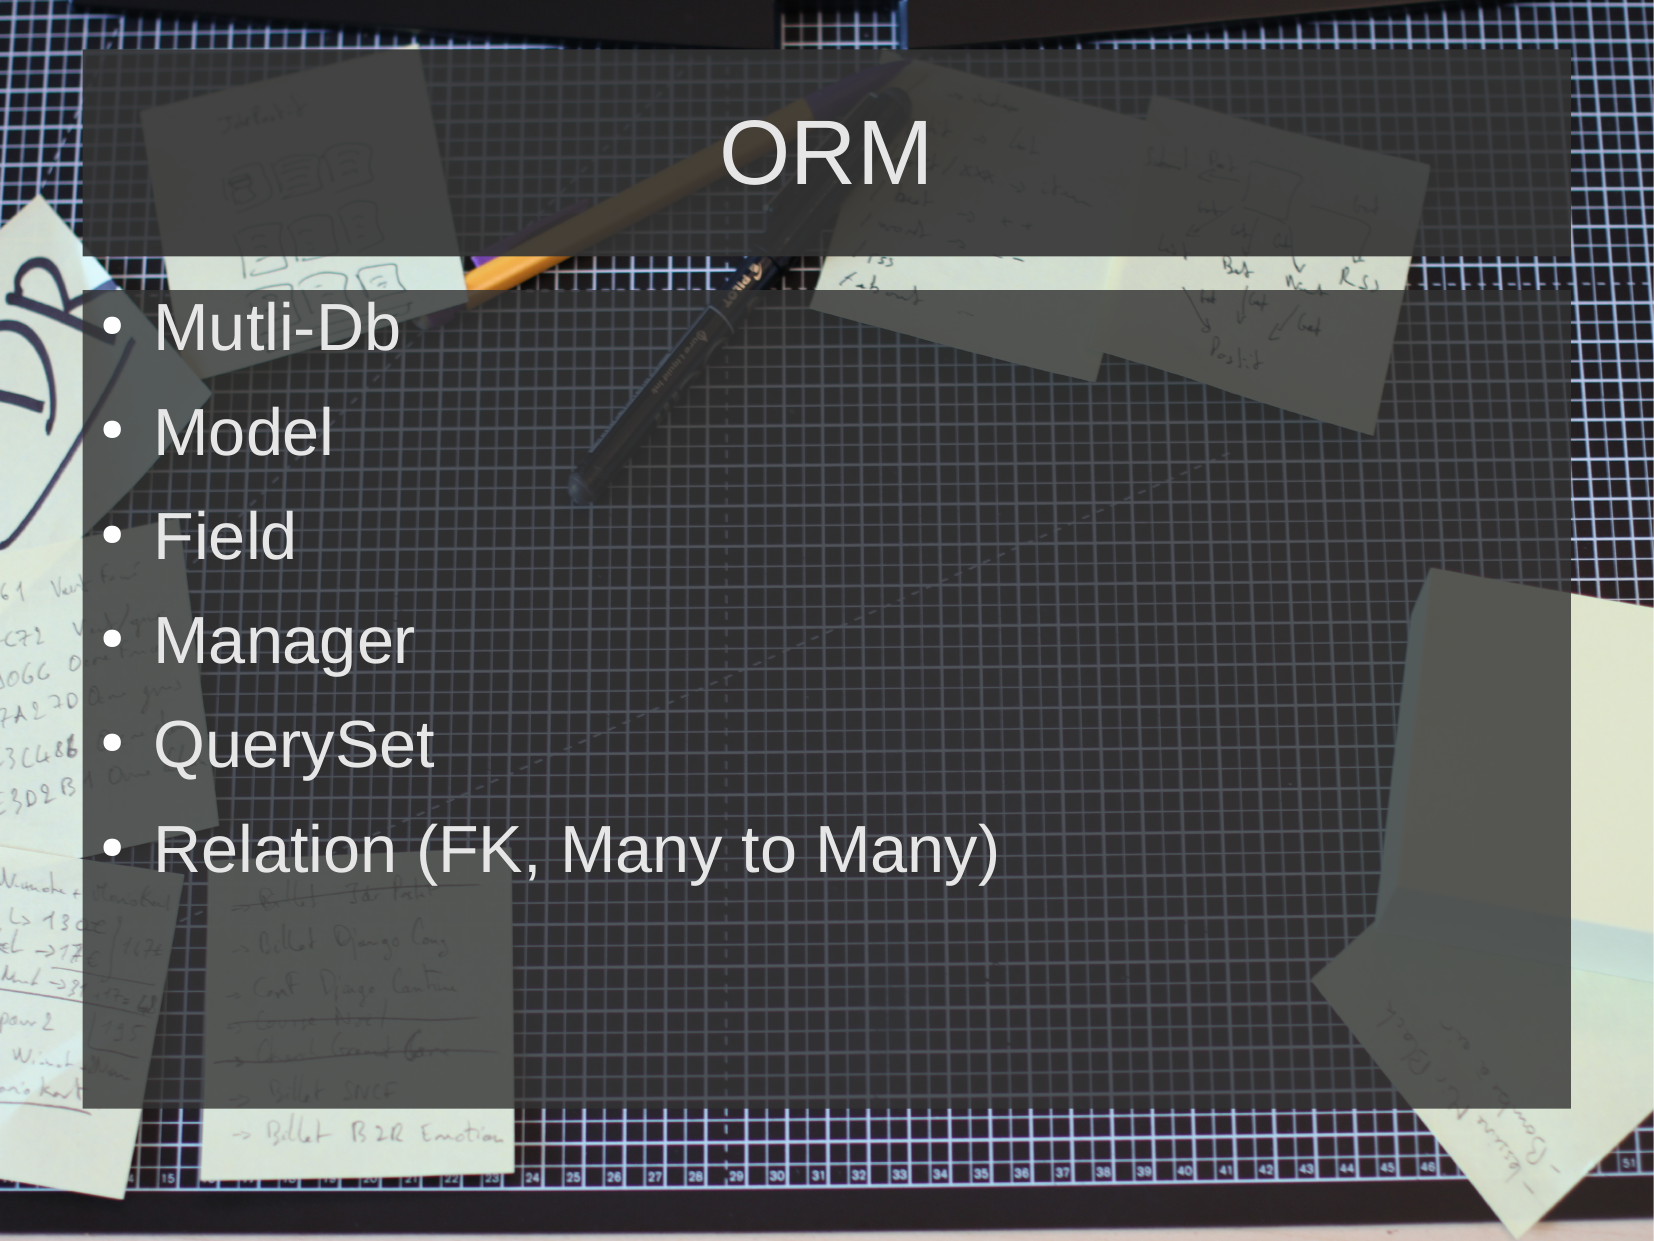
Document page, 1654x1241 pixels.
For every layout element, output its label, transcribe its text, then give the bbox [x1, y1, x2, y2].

list Mutli-Db Model Field Manager QuerySet Relation (FK, Many to Many) [82, 290, 1571, 1109]
title ORM [82, 49, 1571, 257]
picture [0, 0, 1654, 1241]
